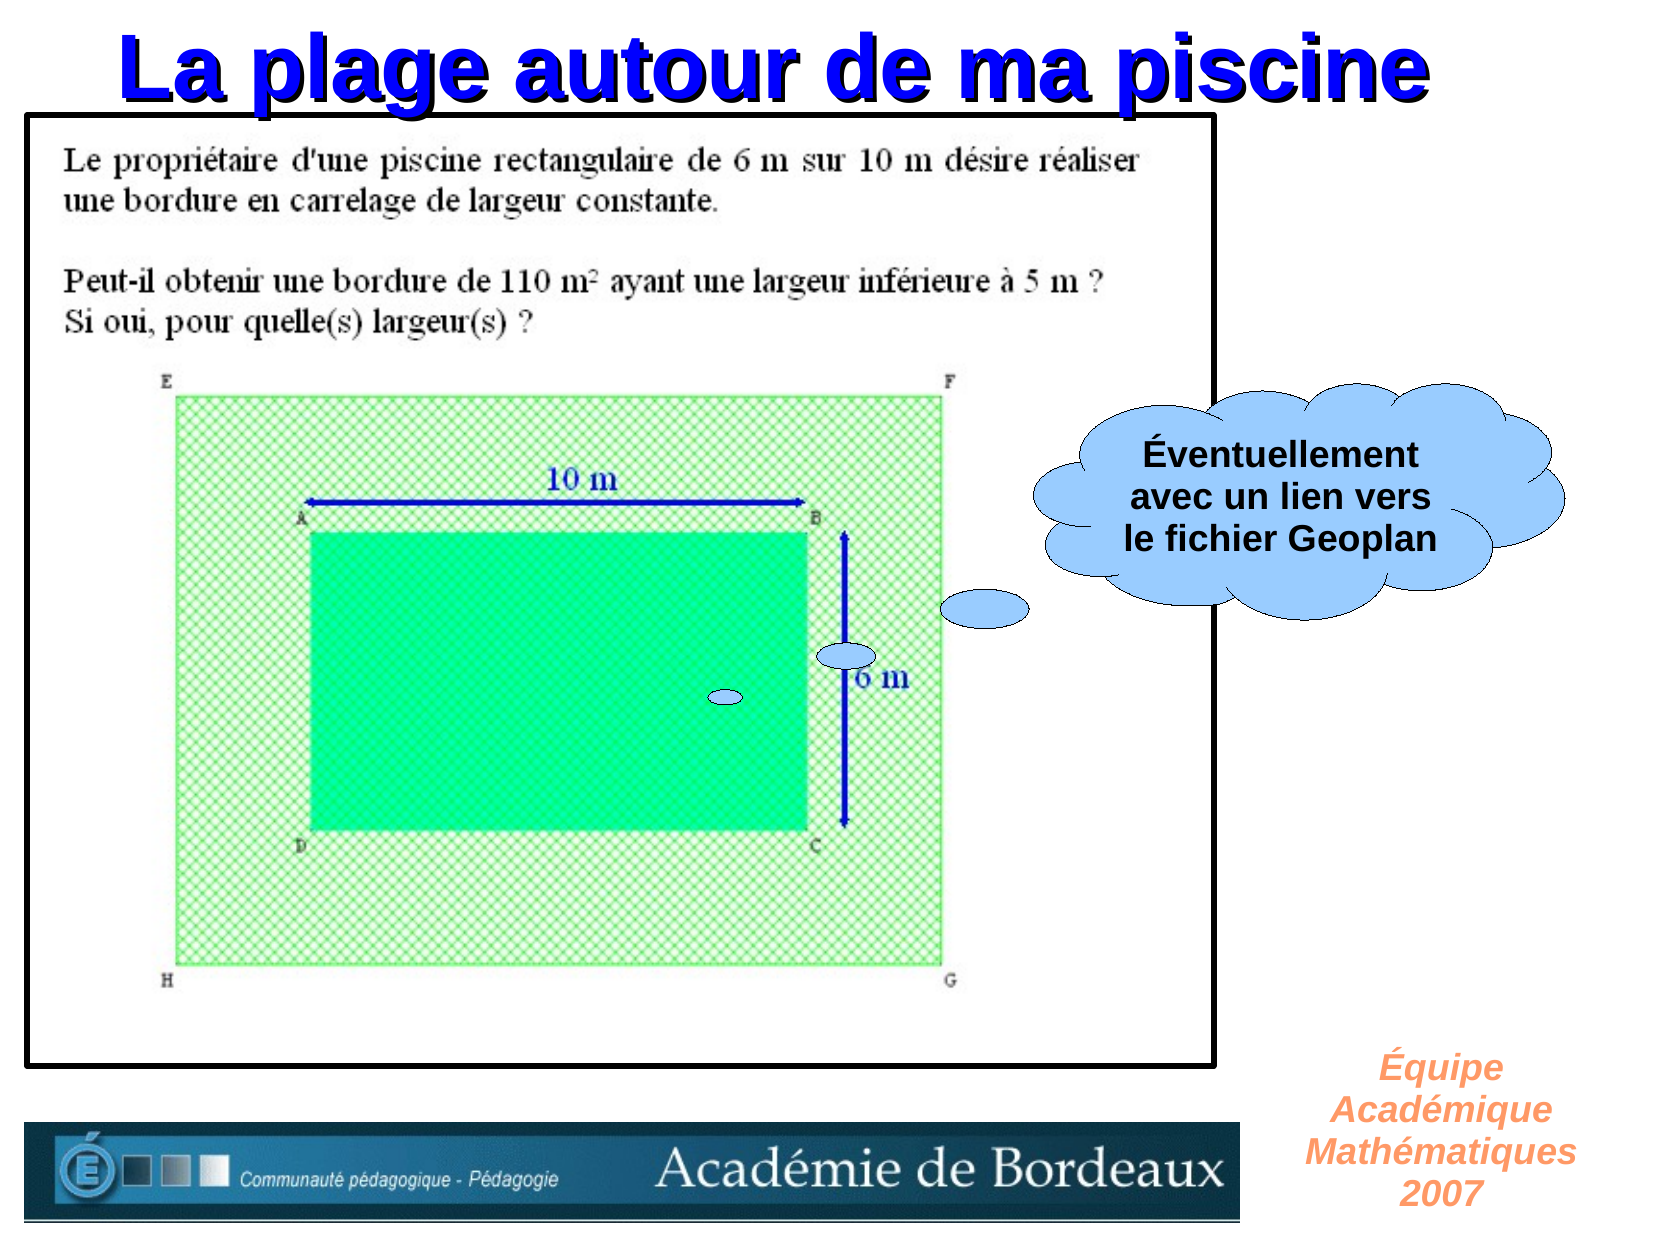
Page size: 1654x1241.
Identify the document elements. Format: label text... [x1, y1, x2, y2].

picture [30, 119, 1211, 1063]
picture [204, 1127, 215, 1133]
text_box Éventuellement avec un lien vers le fichier Geoplan [1033, 383, 1566, 621]
text_box Éventuellement avec un lien vers le fichier Geoplan [816, 642, 876, 670]
title La plage autour de ma piscine [29, 15, 1518, 119]
picture [24, 1122, 1240, 1223]
text_box Éventuellement avec un lien vers le fichier Geoplan [940, 589, 1030, 629]
picture [278, 1129, 291, 1133]
text_box Équipe Académique Mathématiques 2007 [1305, 1046, 1641, 1223]
